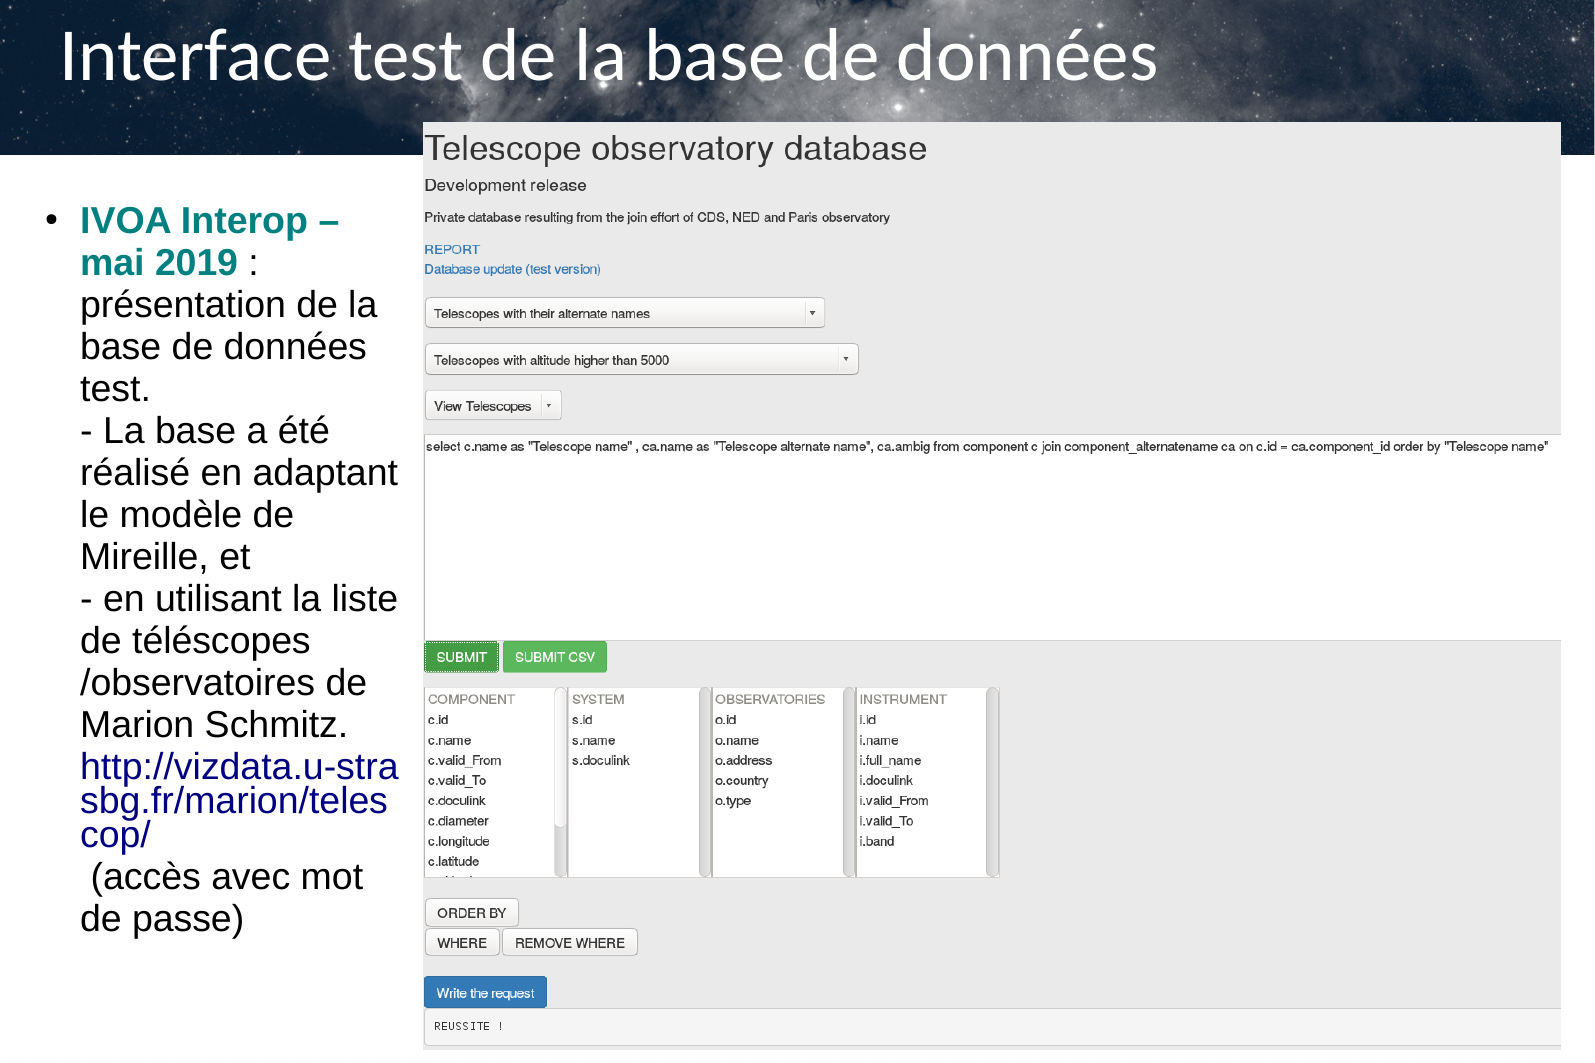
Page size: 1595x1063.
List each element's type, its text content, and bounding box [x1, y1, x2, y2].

text_box IVOA Interop – mai 2019 : présentation de la base de données test. - La base a été réalisé en adaptant le modèle de Mireille, et - en utilisant la liste de téléscopes /observatoires de Marion Schmitz. http://vizdata.u-strasbg.fr/marion/telescop/ (accès avec mot de passe) [30, 192, 421, 1006]
picture [0, 0, 1595, 1063]
title Interface test de la base de données [30, 17, 1546, 106]
